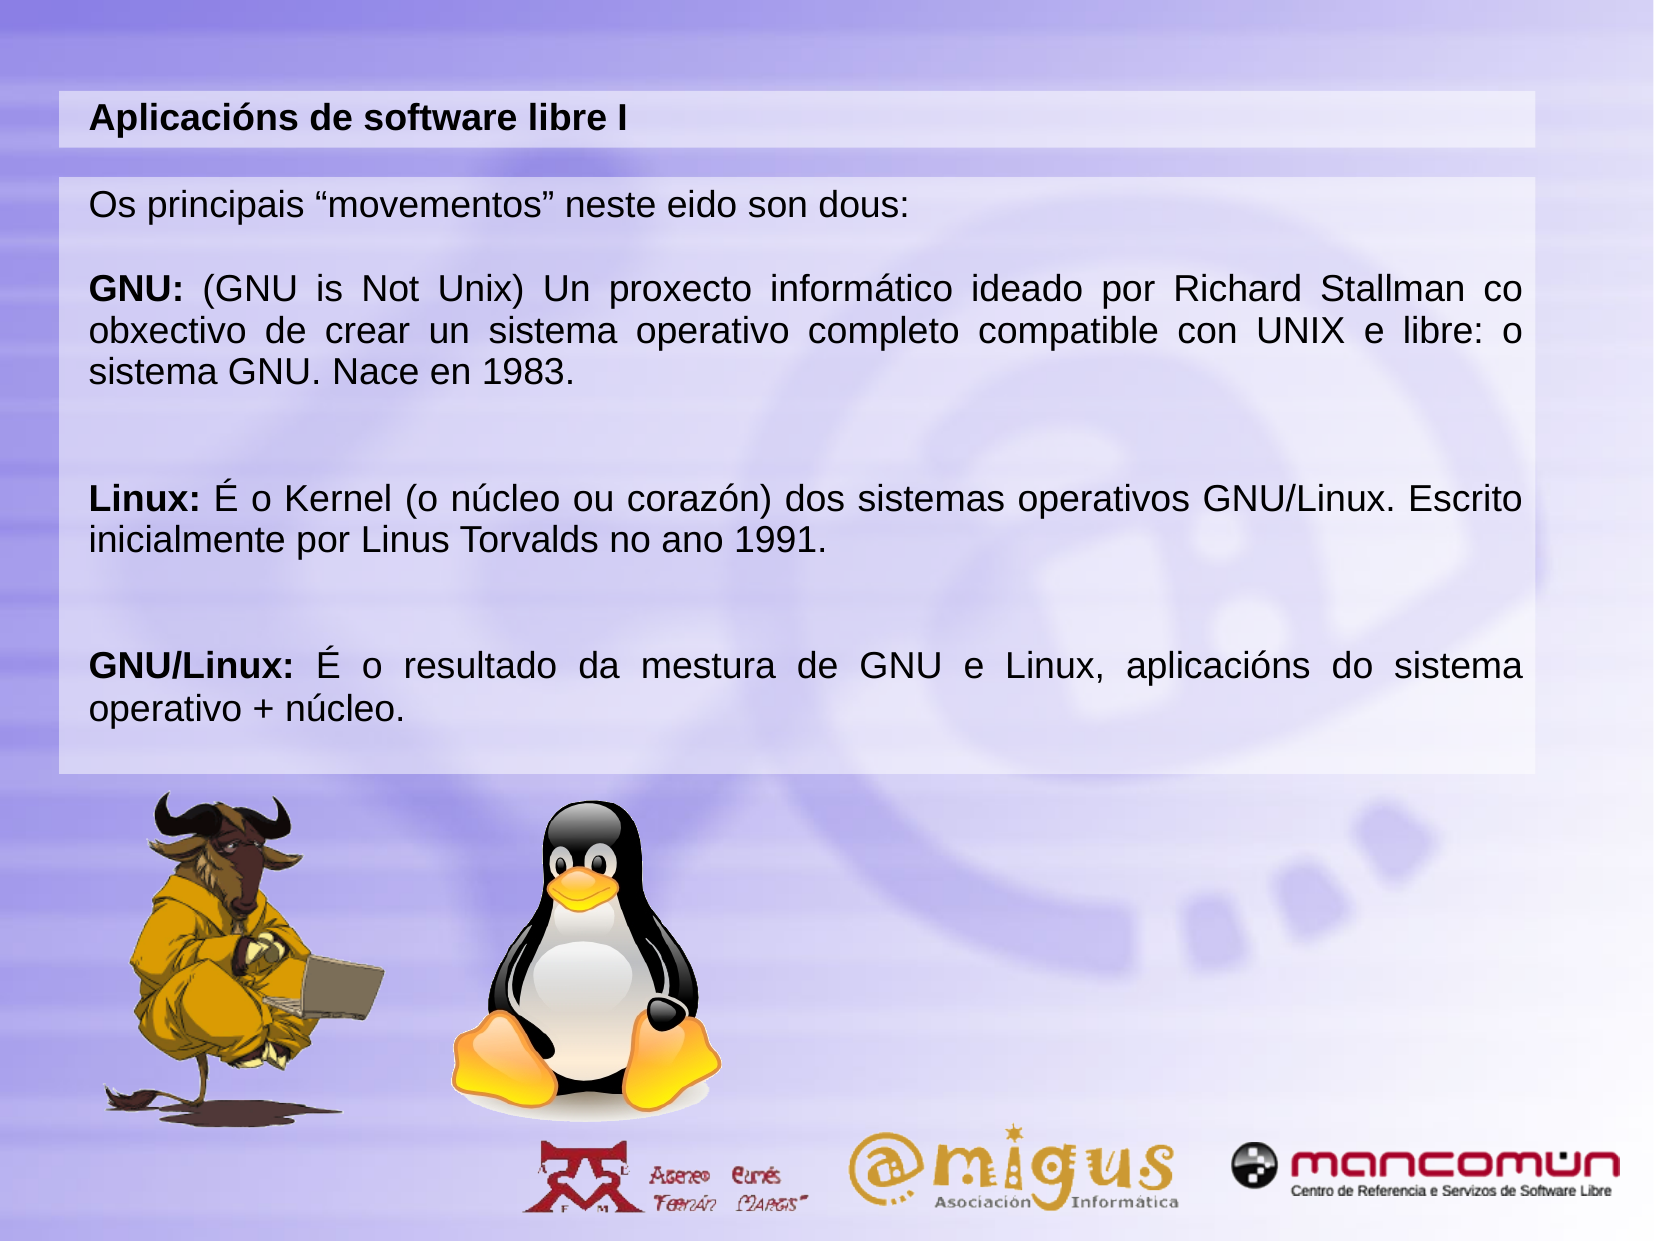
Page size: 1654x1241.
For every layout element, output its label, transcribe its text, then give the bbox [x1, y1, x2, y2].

text_box Os principais “movementos” neste eido son dous: GNU: (GNU is Not Unix) Un proxecto informático ideado por Richard Stallman co obxectivo de crear un sistema operativo completo compatible con UNIX e libre: o sistema GNU. Nace en 1983. Linux: É o Kernel (o núcleo ou corazón) dos sistemas operativos GNU/Linux. Escrito inicialmente por Linus Torvalds no ano 1991. GNU/Linux: É o resultado da mestura de GNU e Linux, aplicacións do sistema operativo + núcleo. [59, 177, 1536, 774]
picture [0, 0, 1654, 1241]
text_box Aplicacións de software libre I [59, 90, 1536, 148]
